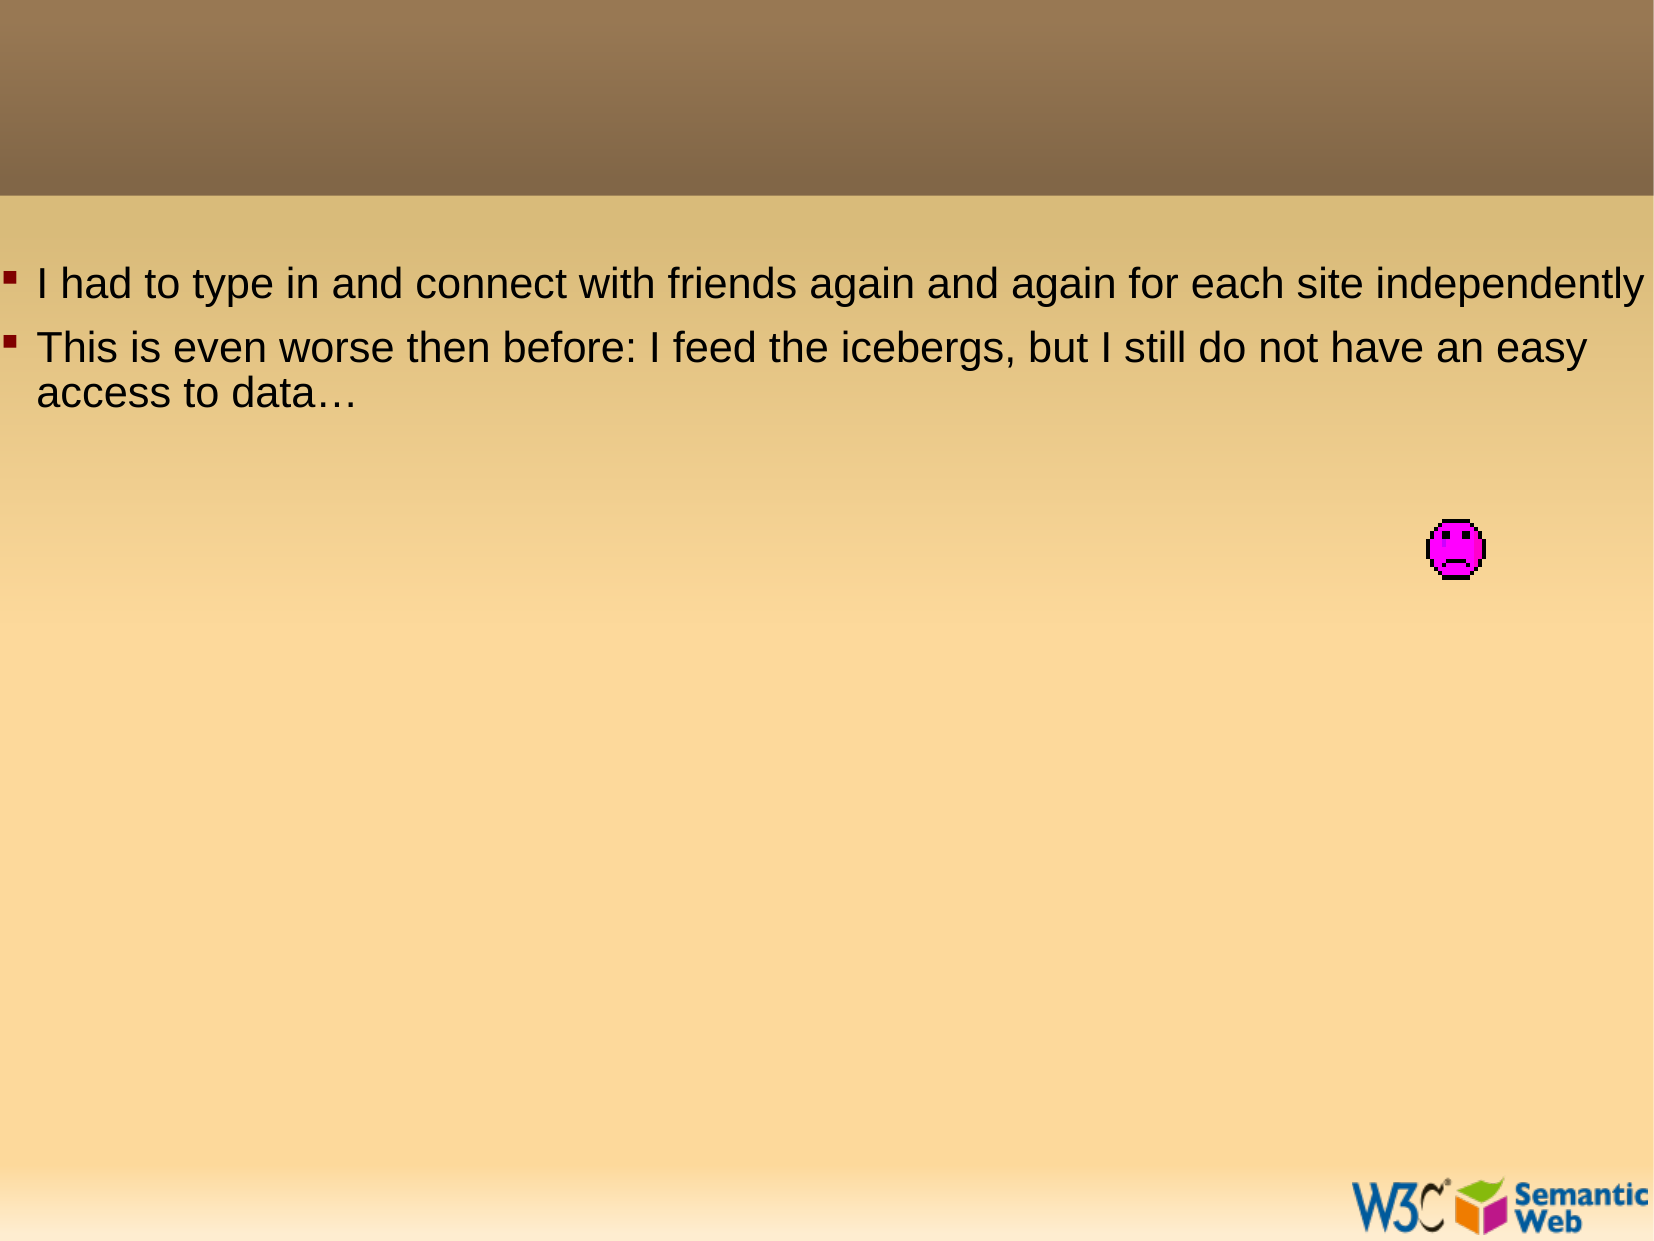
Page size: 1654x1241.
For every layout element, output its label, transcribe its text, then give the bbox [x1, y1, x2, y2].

picture [0, 0, 1654, 257]
picture [0, 453, 1654, 1241]
list I had to type in and connect with friends again and again for each site independently This is even worse then before: I feed the icebergs, but I still do not have an easy access to data… [0, 257, 1654, 453]
